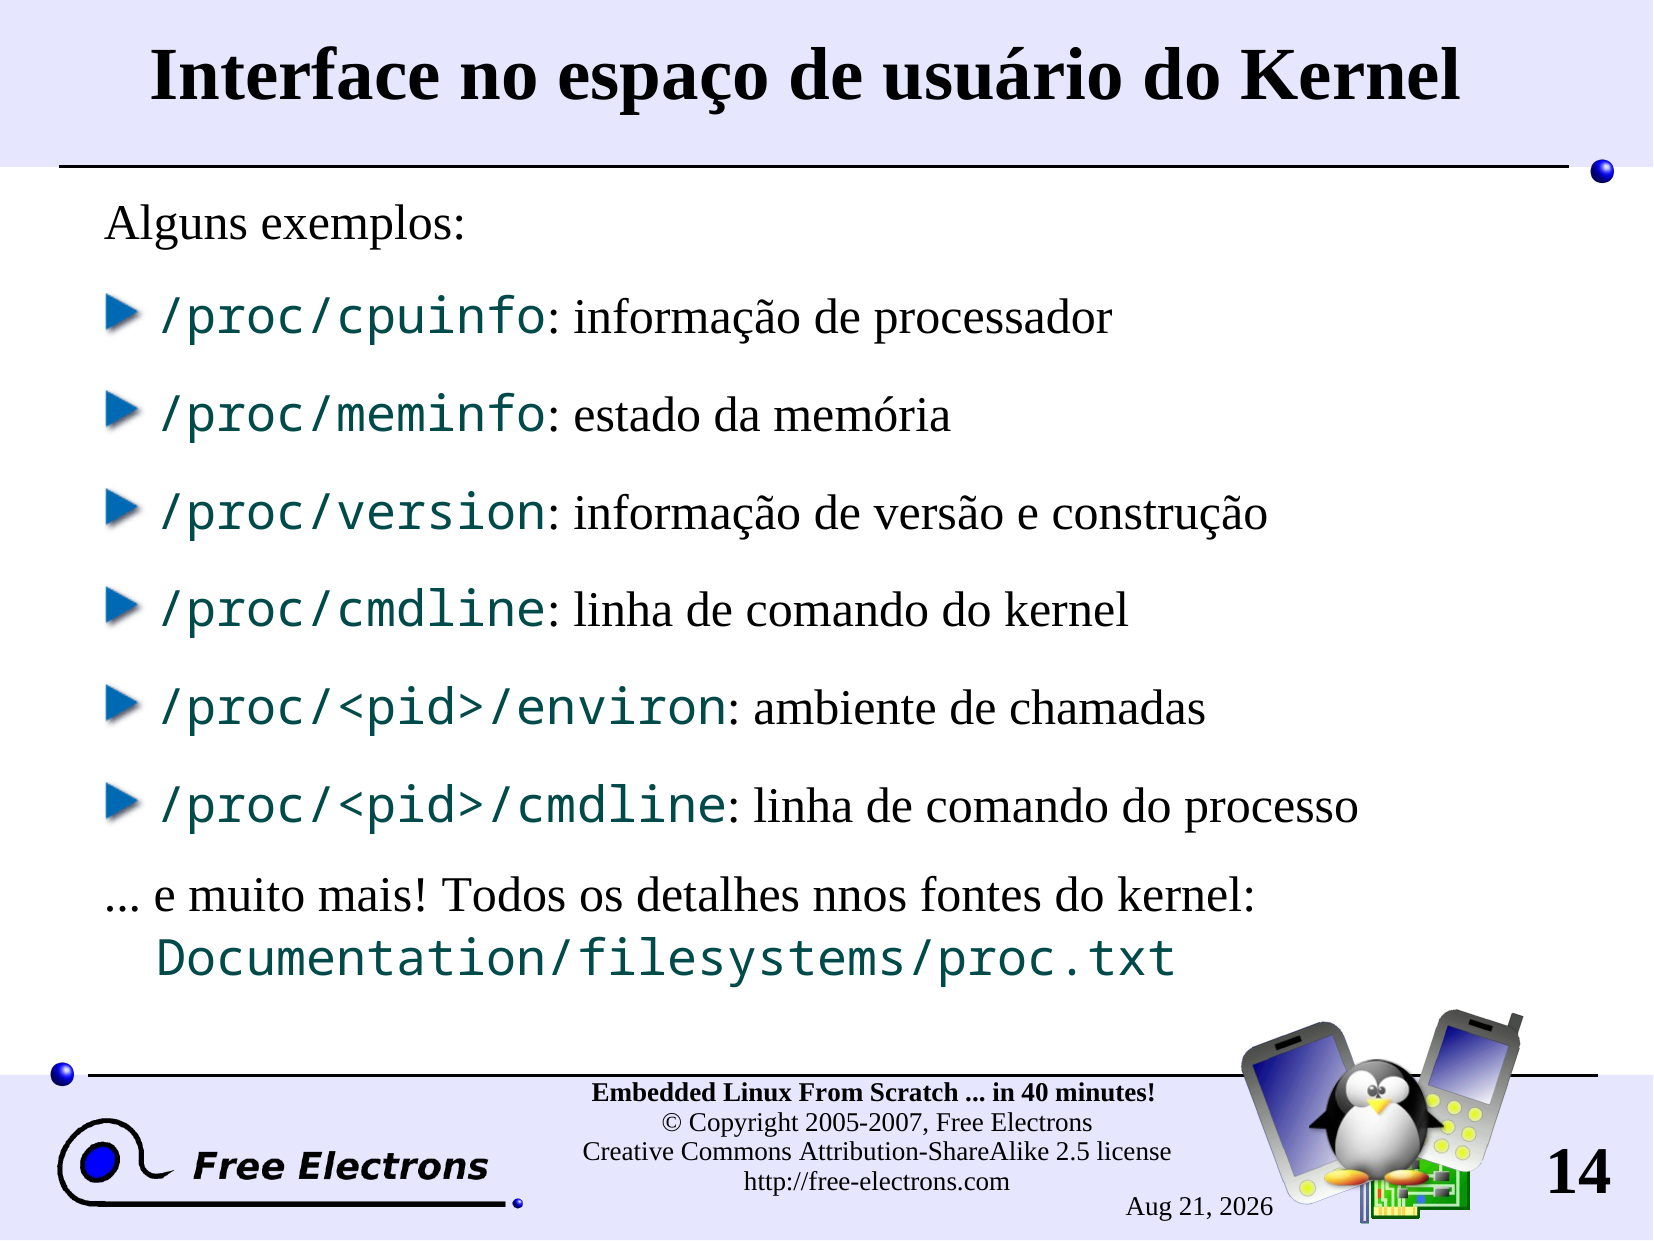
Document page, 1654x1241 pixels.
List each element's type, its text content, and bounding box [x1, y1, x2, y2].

list Alguns exemplos: /proc/cpuinfo: informação de processador /proc/meminfo: estado da memória /proc/version: informação de versão e construção /proc/cmdline: linha de comando do kernel /proc/<pid>/environ: ambiente de chamadas /proc/<pid>/cmdline: linha de comando do processo ... e muito mais! Todos os detalhes nnos fontes do kernel: Documentation/filesystems/proc.txt [85, 195, 1498, 1045]
picture [1225, 1001, 1538, 1241]
picture [50, 1107, 527, 1216]
title Interface no espaço de usuário do Kernel [60, 12, 1551, 138]
